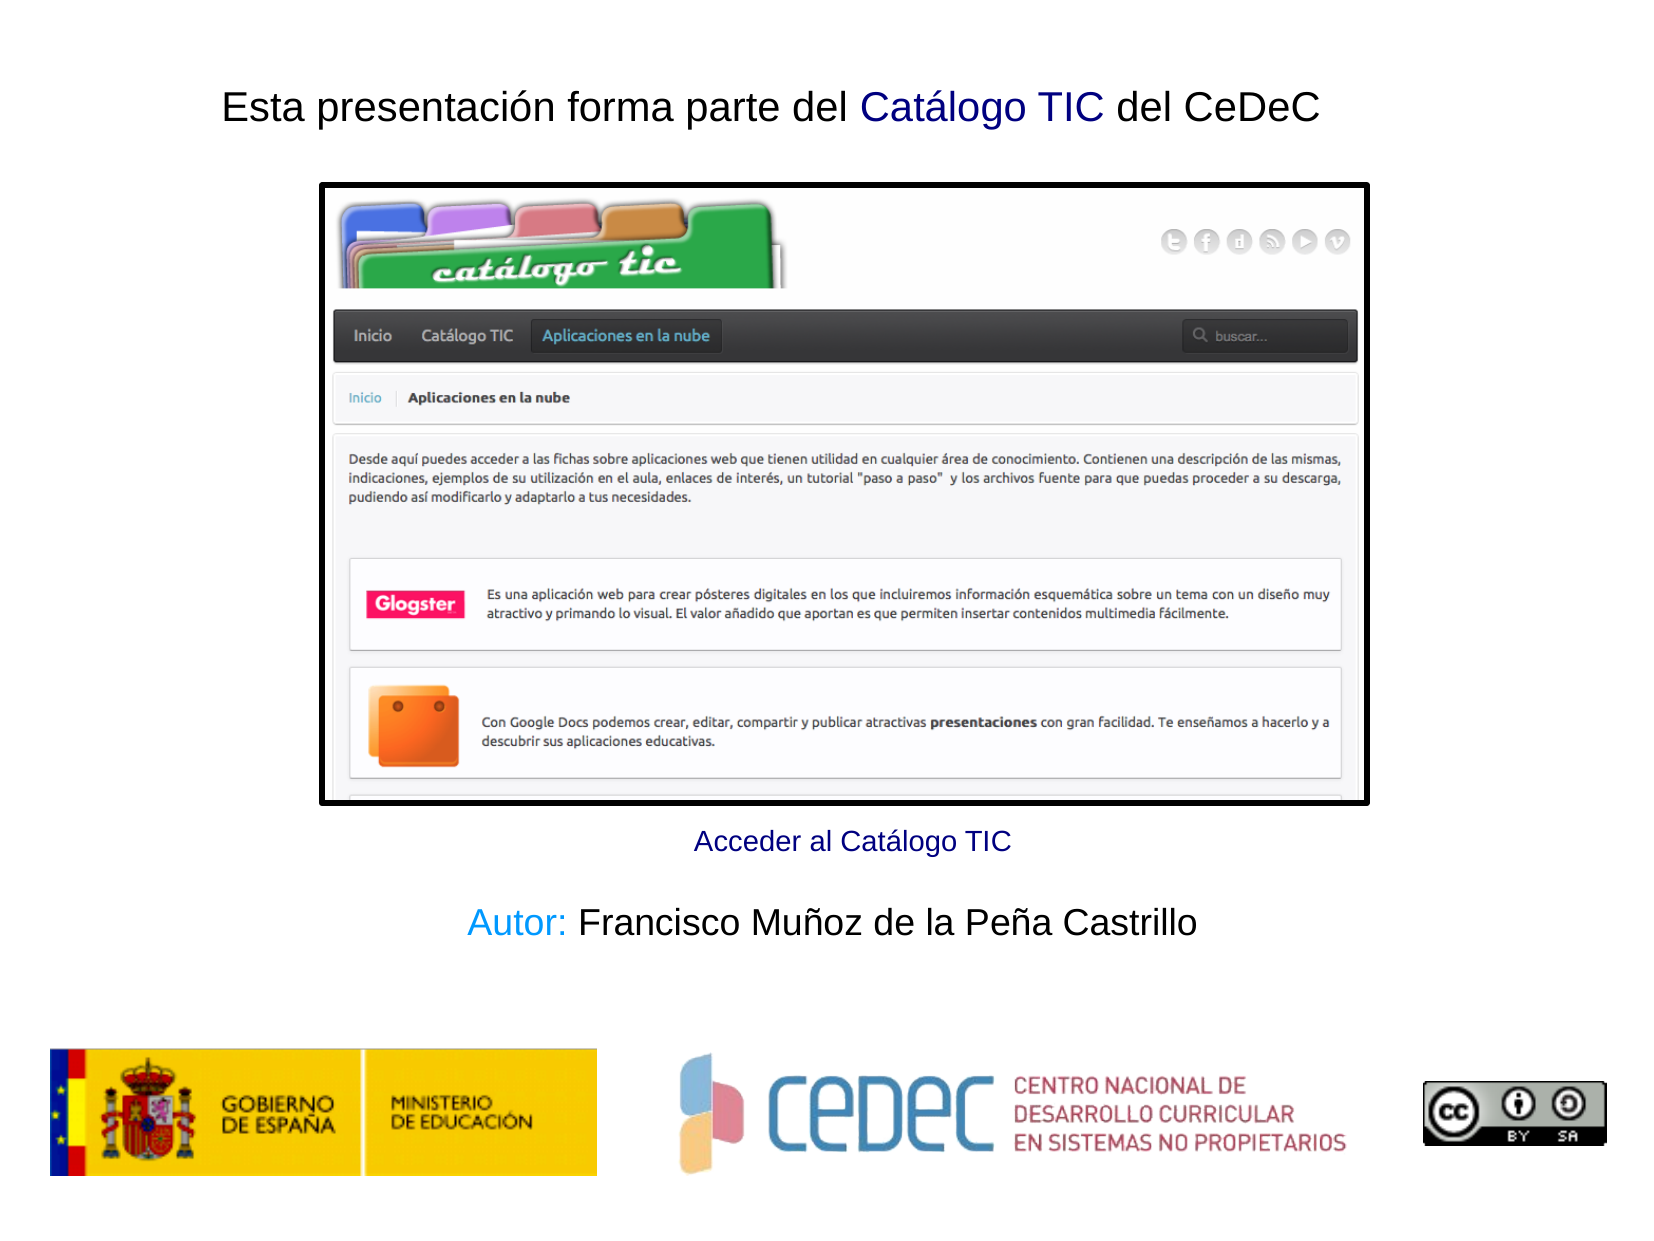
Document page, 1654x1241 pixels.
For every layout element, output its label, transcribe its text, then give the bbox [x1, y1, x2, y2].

picture [1423, 1081, 1607, 1146]
text_box Esta presentación forma parte del Catálogo TIC del CeDeC [206, 76, 1536, 139]
subtitle Autor: Francisco Muñoz de la Peña Castrillo [88, 21, 1577, 1012]
picture [50, 1018, 597, 1176]
text_box Acceder al Catálogo TIC [679, 817, 1034, 865]
picture [324, 188, 1364, 801]
picture [677, 1052, 1347, 1176]
